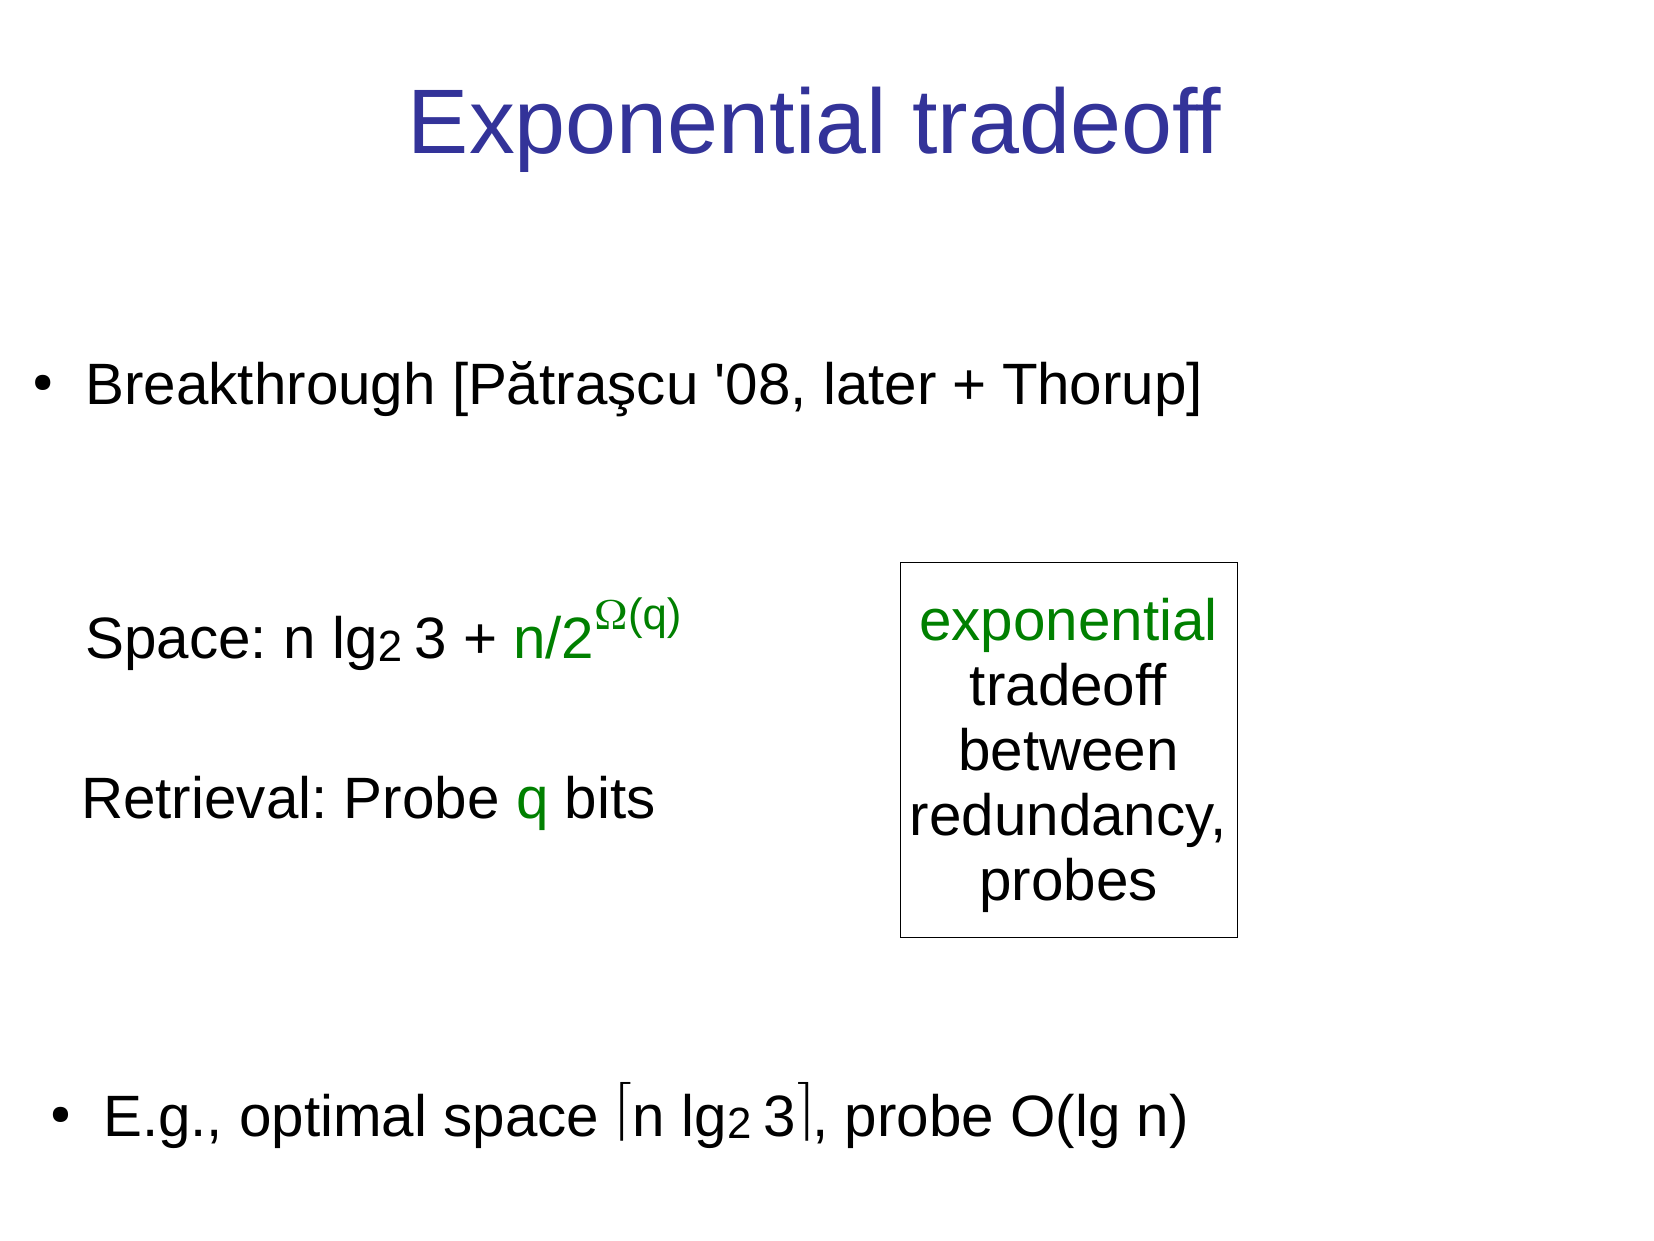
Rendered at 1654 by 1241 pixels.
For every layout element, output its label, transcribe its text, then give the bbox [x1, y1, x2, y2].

title Exponential tradeoff [112, 18, 1519, 226]
text_box exponential tradeoff between redundancy, probes [900, 562, 1238, 938]
list Breakthrough [Pătraşcu '08, later + Thorup] Space: n lg2 3 + n/2(q) Retrieval: Probe q bits E.g., optimal space n lg2 3, probe O(lg n) [0, 184, 1654, 1238]
